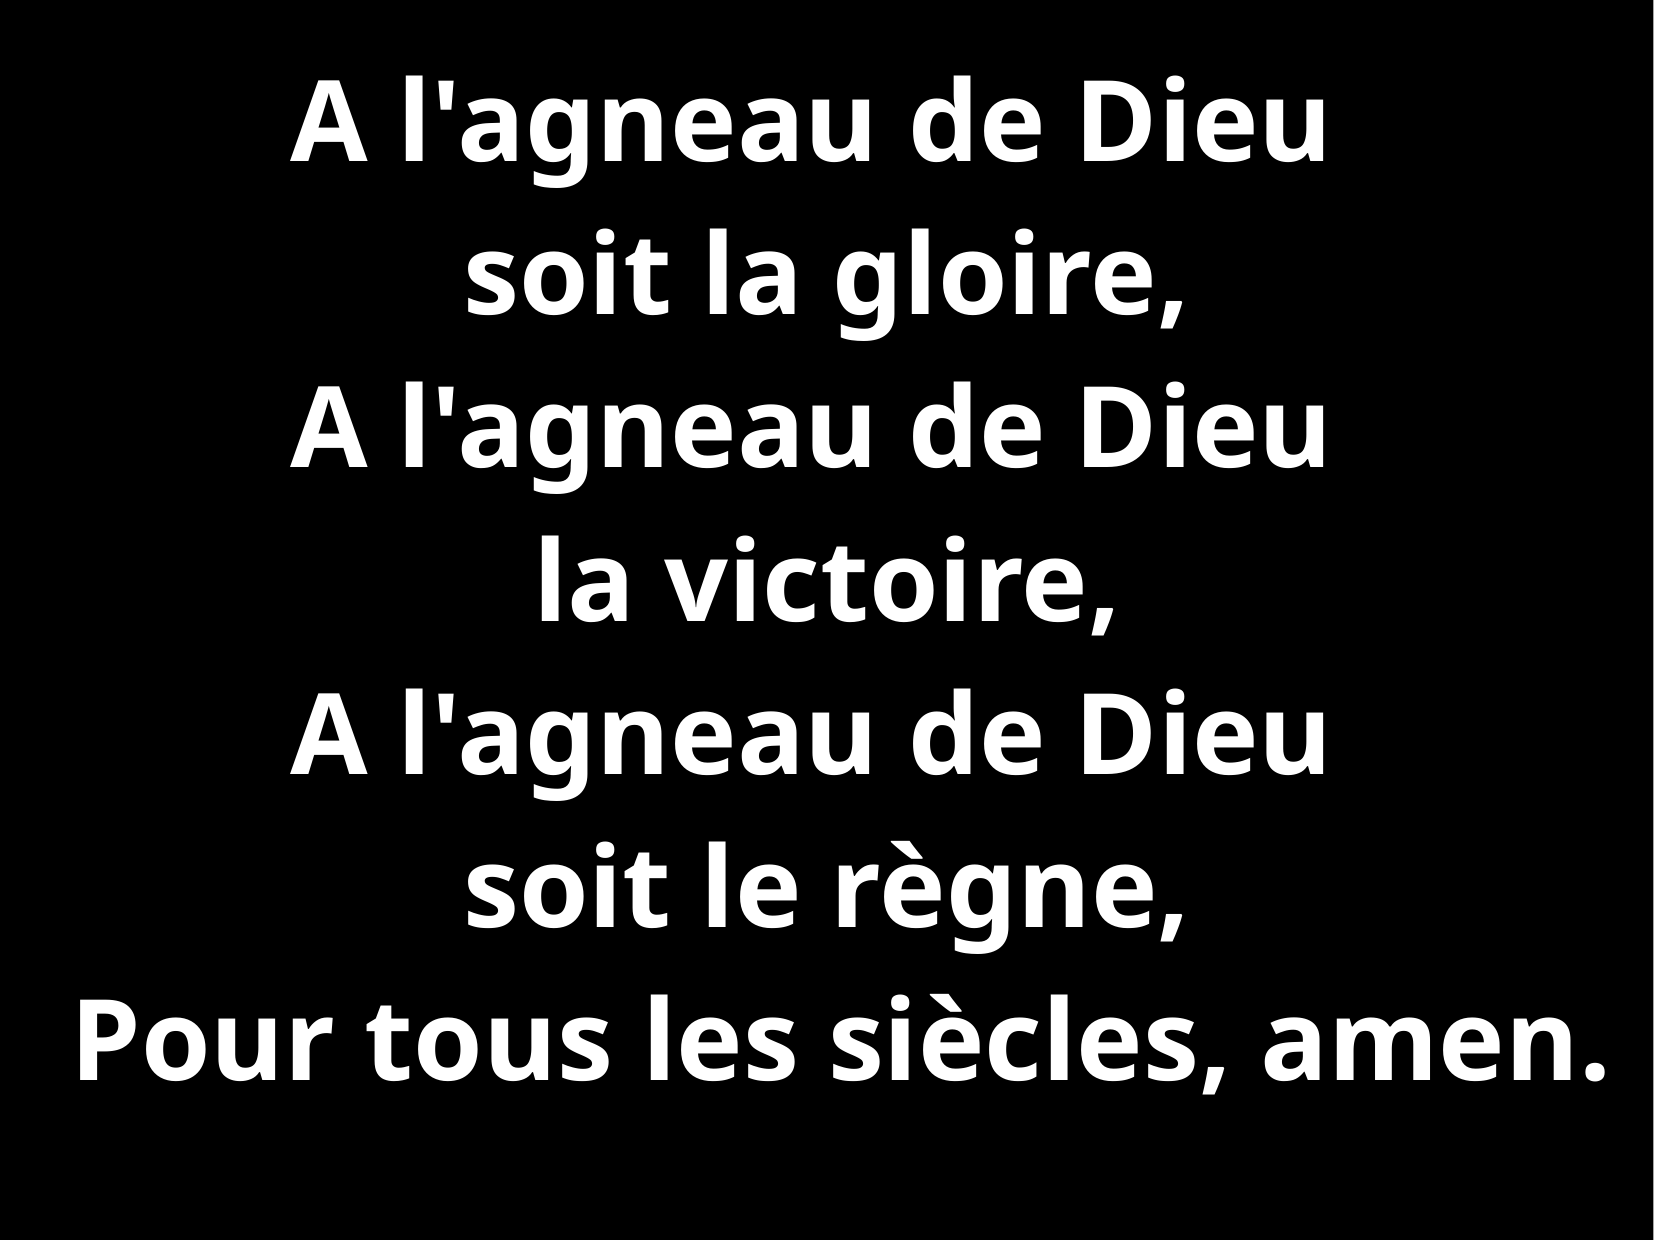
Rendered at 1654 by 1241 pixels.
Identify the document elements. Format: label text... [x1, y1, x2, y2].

subtitle A l'agneau de Dieu soit la gloire, A l'agneau de Dieu la victoire, A l'agneau de Dieu soit le règne, Pour tous les siècles, amen. [0, 0, 1654, 1241]
